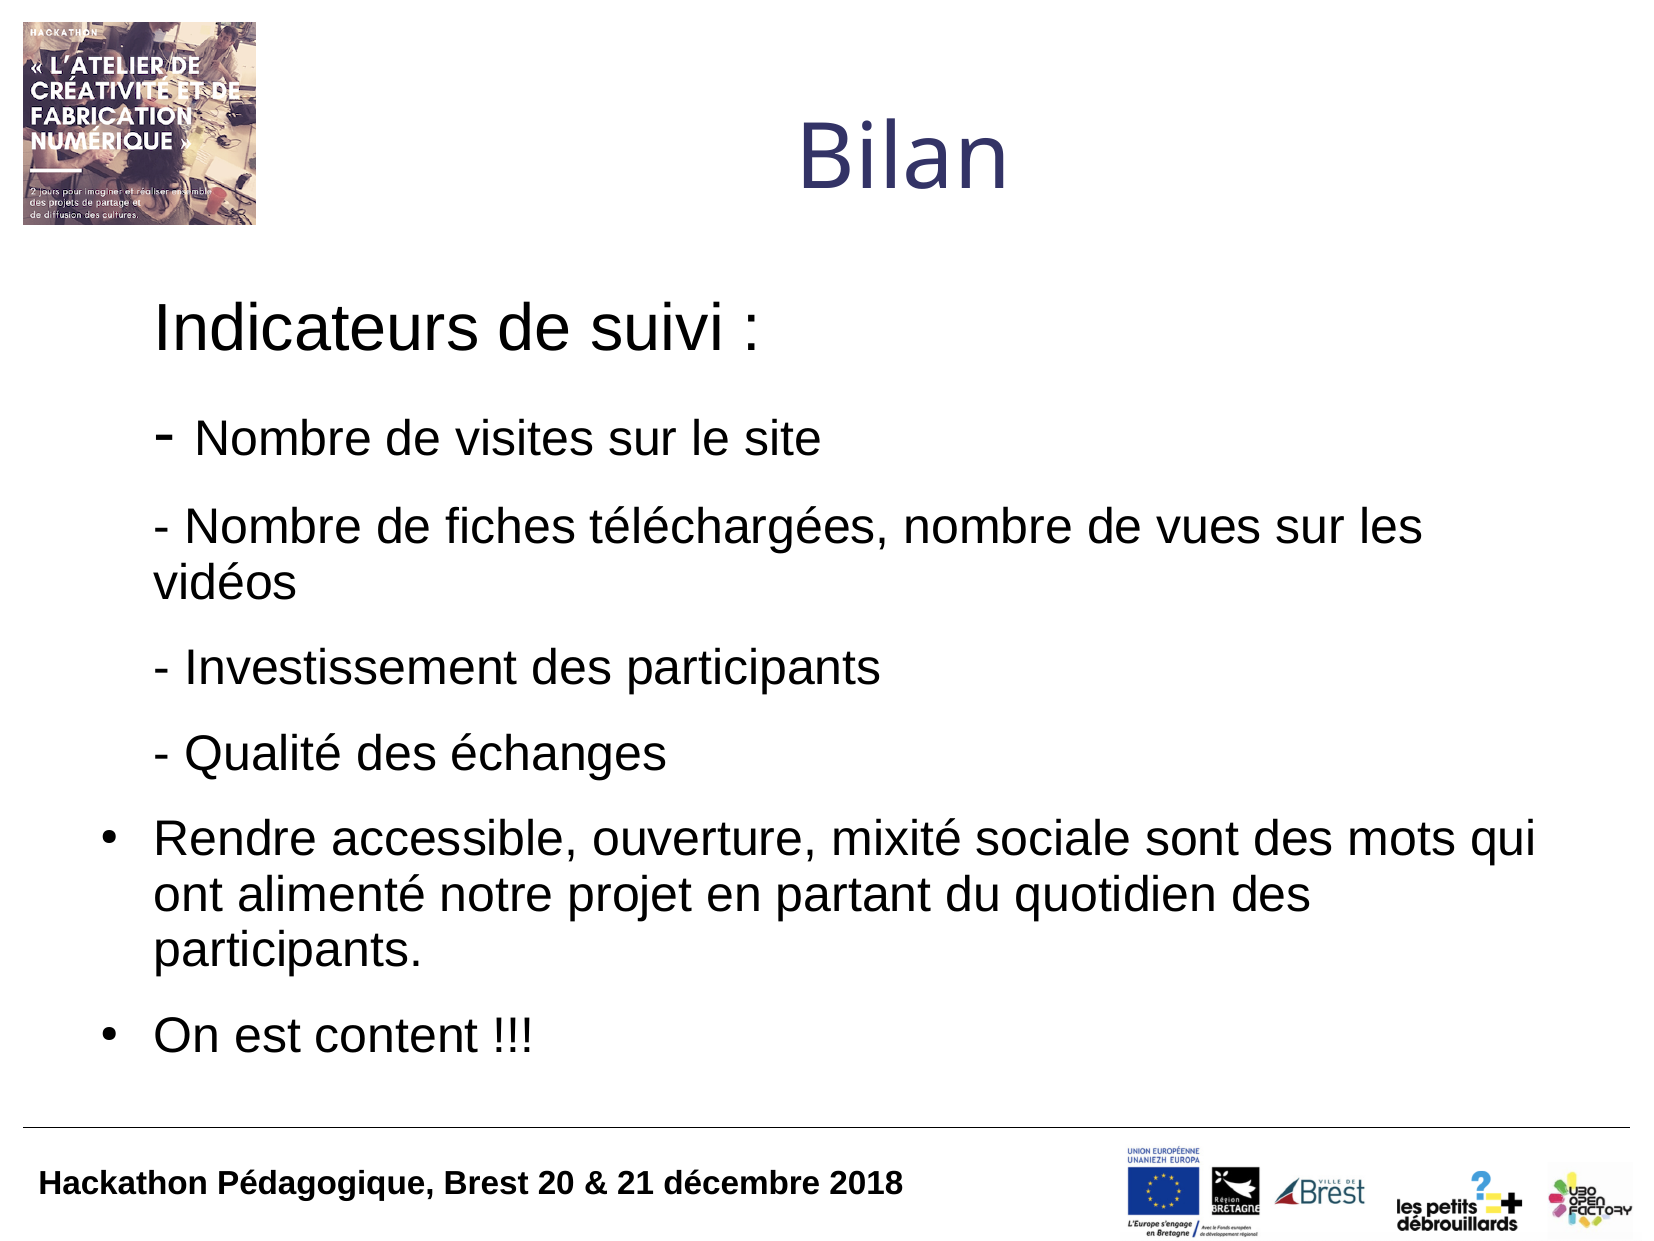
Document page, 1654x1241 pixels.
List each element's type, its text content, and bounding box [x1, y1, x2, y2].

list Indicateurs de suivi : - Nombre de visites sur le site - Nombre de fiches téléchargées, nombre de vues sur les vidéos - Investissement des participants - Qualité des échanges Rendre accessible, ouverture, mixité sociale sont des mots qui ont alimenté notre projet en partant du quotidien des participants. On est content !!! [82, 290, 1571, 1109]
picture [23, 22, 256, 225]
title Bilan [236, 49, 1571, 257]
picture [1120, 1137, 1642, 1241]
text_box Hackathon Pédagogique, Brest 20 & 21 décembre 2018 [23, 1157, 945, 1211]
